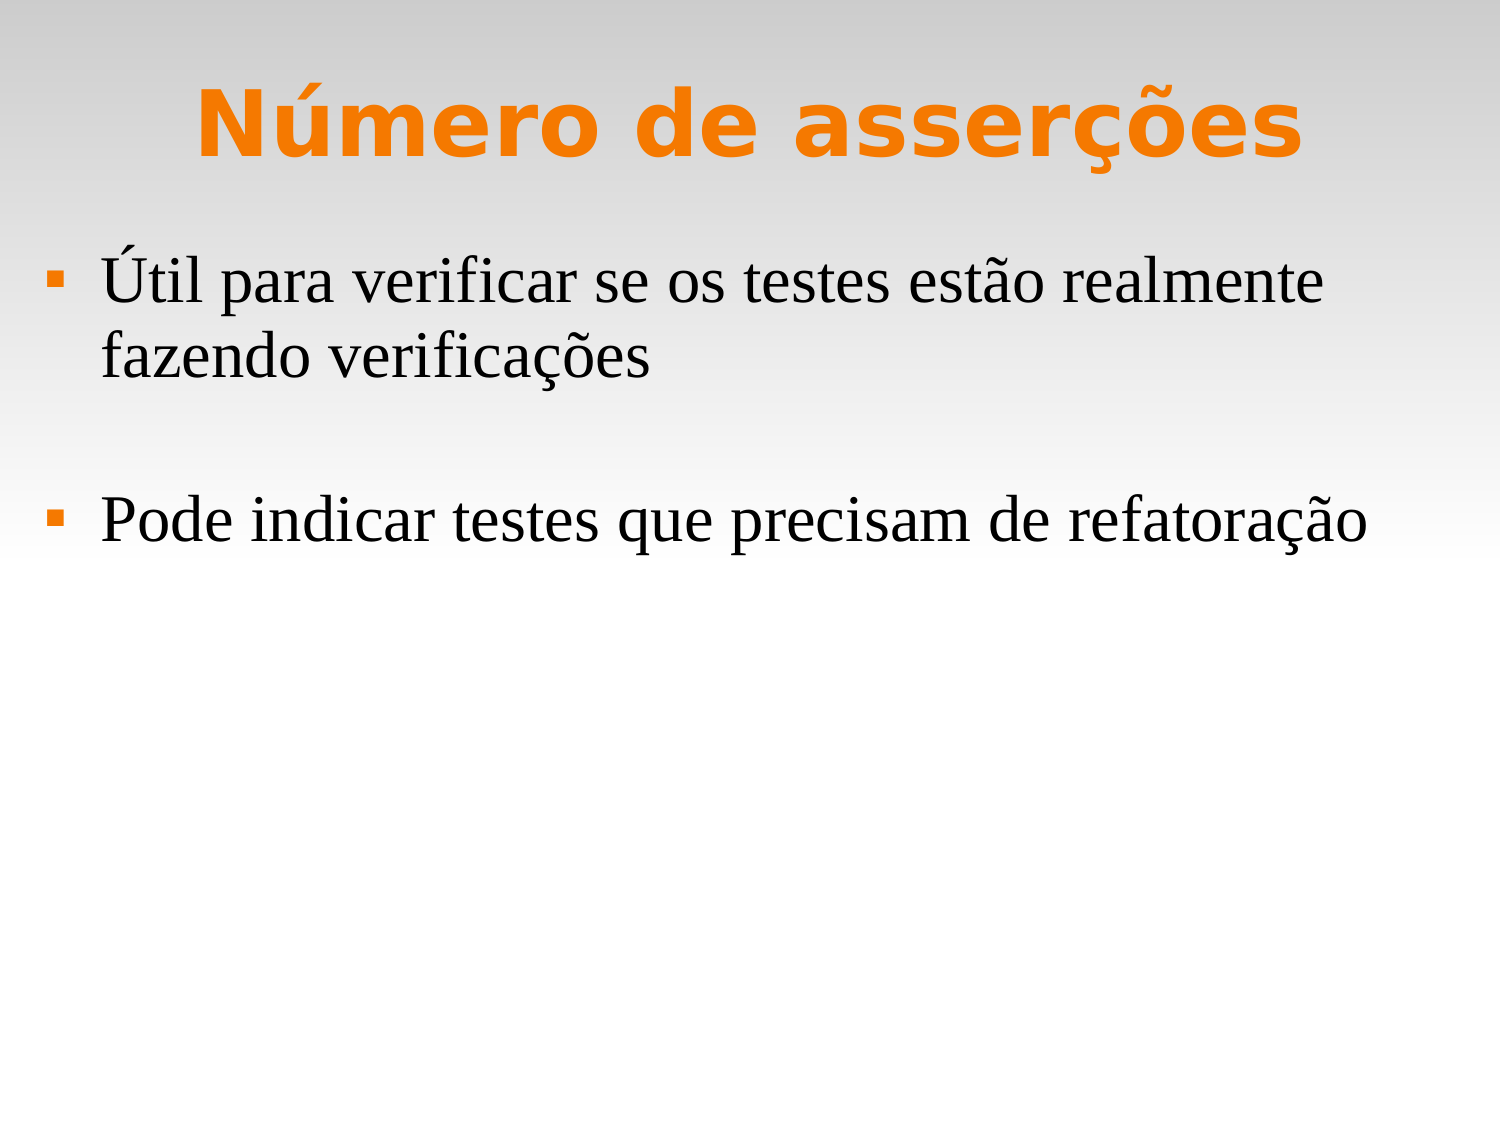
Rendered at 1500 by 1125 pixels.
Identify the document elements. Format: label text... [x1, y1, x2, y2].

title Número de asserções [29, 30, 1471, 219]
list Útil para verificar se os testes estão realmente fazendo verificações Pode indicar testes que precisam de refatoração [29, 243, 1471, 1047]
